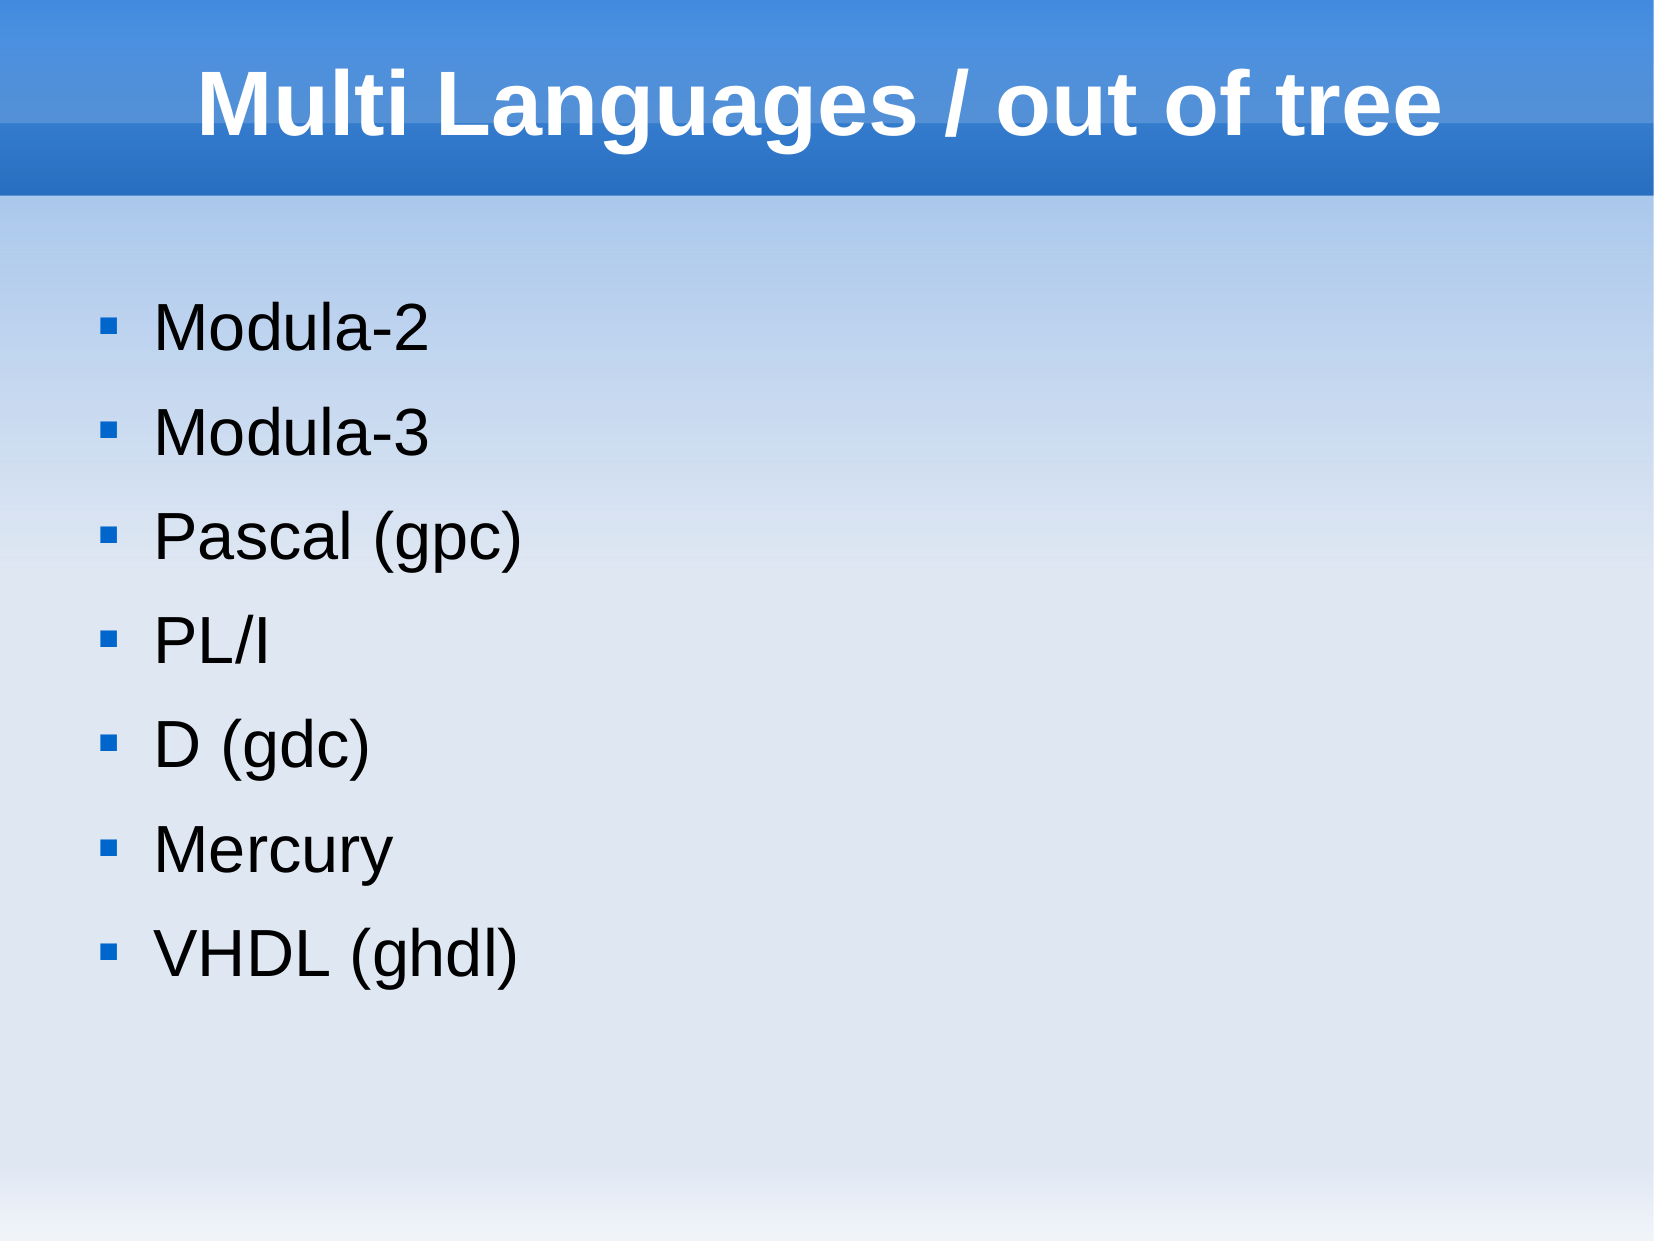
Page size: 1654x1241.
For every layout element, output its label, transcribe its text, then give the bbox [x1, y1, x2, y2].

picture [0, 0, 1654, 1241]
title Multi Languages / out of tree [76, 7, 1565, 200]
list Modula-2 Modula-3 Pascal (gpc) PL/I D (gdc) Mercury VHDL (ghdl) [82, 290, 1571, 1094]
